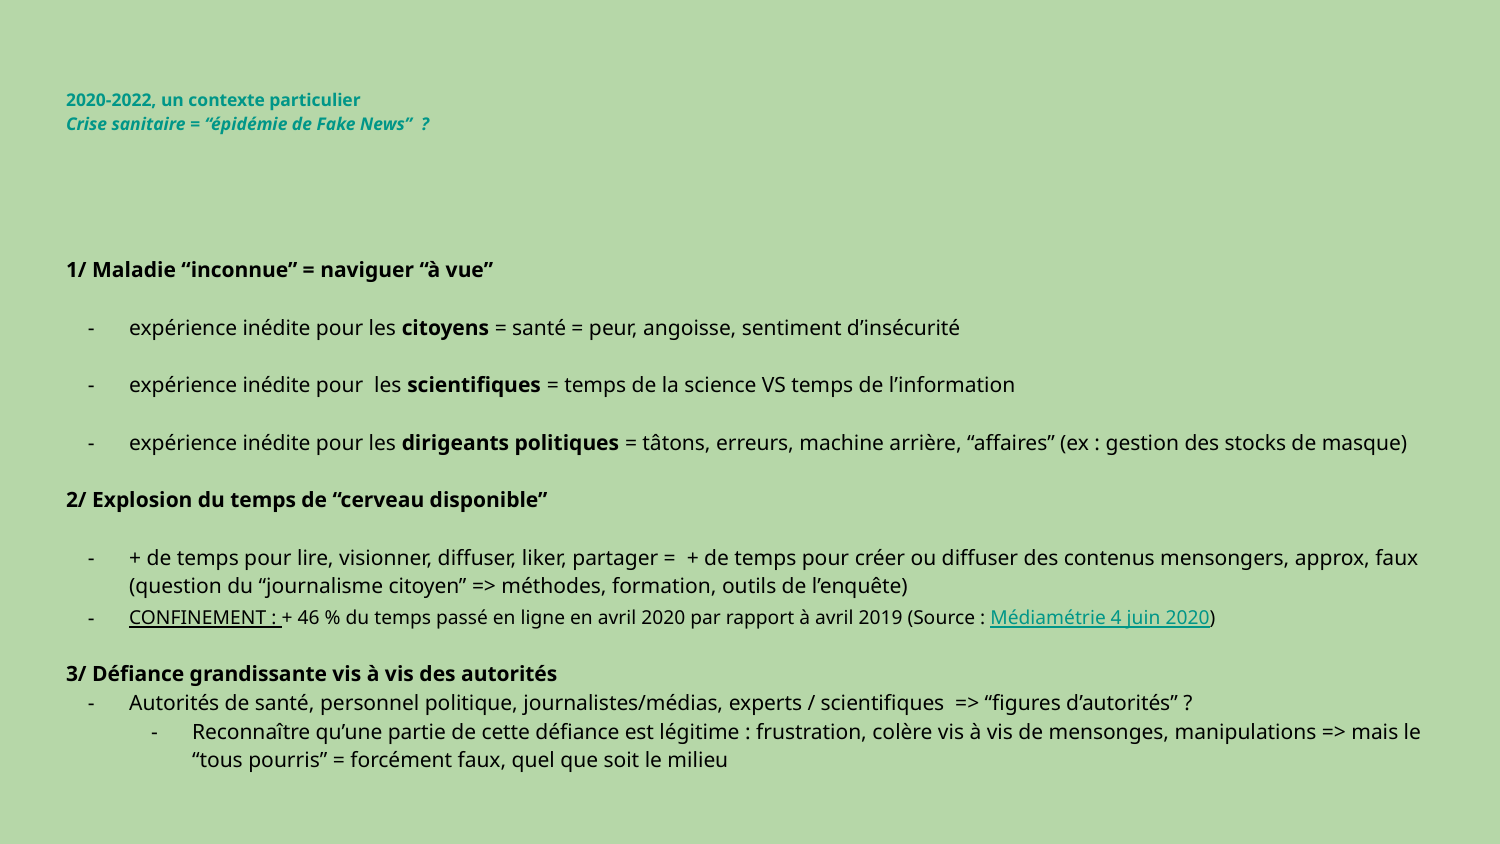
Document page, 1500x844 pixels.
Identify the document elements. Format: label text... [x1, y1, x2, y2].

list 1/ Maladie “inconnue” = naviguer “à vue” expérience inédite pour les citoyens = santé = peur, angoisse, sentiment d’insécurité expérience inédite pour les scientifiques = temps de la science VS temps de l’information expérience inédite pour les dirigeants politiques = tâtons, erreurs, machine arrière, “affaires” (ex : gestion des stocks de masque) 2/ Explosion du temps de “cerveau disponible” + de temps pour lire, visionner, diffuser, liker, partager = + de temps pour créer ou diffuser des contenus mensongers, approx, faux (question du “journalisme citoyen” => méthodes, formation, outils de l’enquête) CONFINEMENT : + 46 % du temps passé en ligne en avril 2020 par rapport à avril 2019 (Source : Médiamétrie 4 juin 2020) 3/ Défiance grandissante vis à vis des autorités Autorités de santé, personnel politique, journalistes/médias, experts / scientifiques => “figures d’autorités” ? Reconnaître qu’une partie de cette défiance est légitime : frustration, colère vis à vis de mensonges, manipulations => mais le “tous pourris” = forcément faux, quel que soit le milieu [51, 240, 1449, 801]
title 2020-2022, un contexte particulier Crise sanitaire = “épidémie de Fake News” ? [51, 72, 1449, 176]
